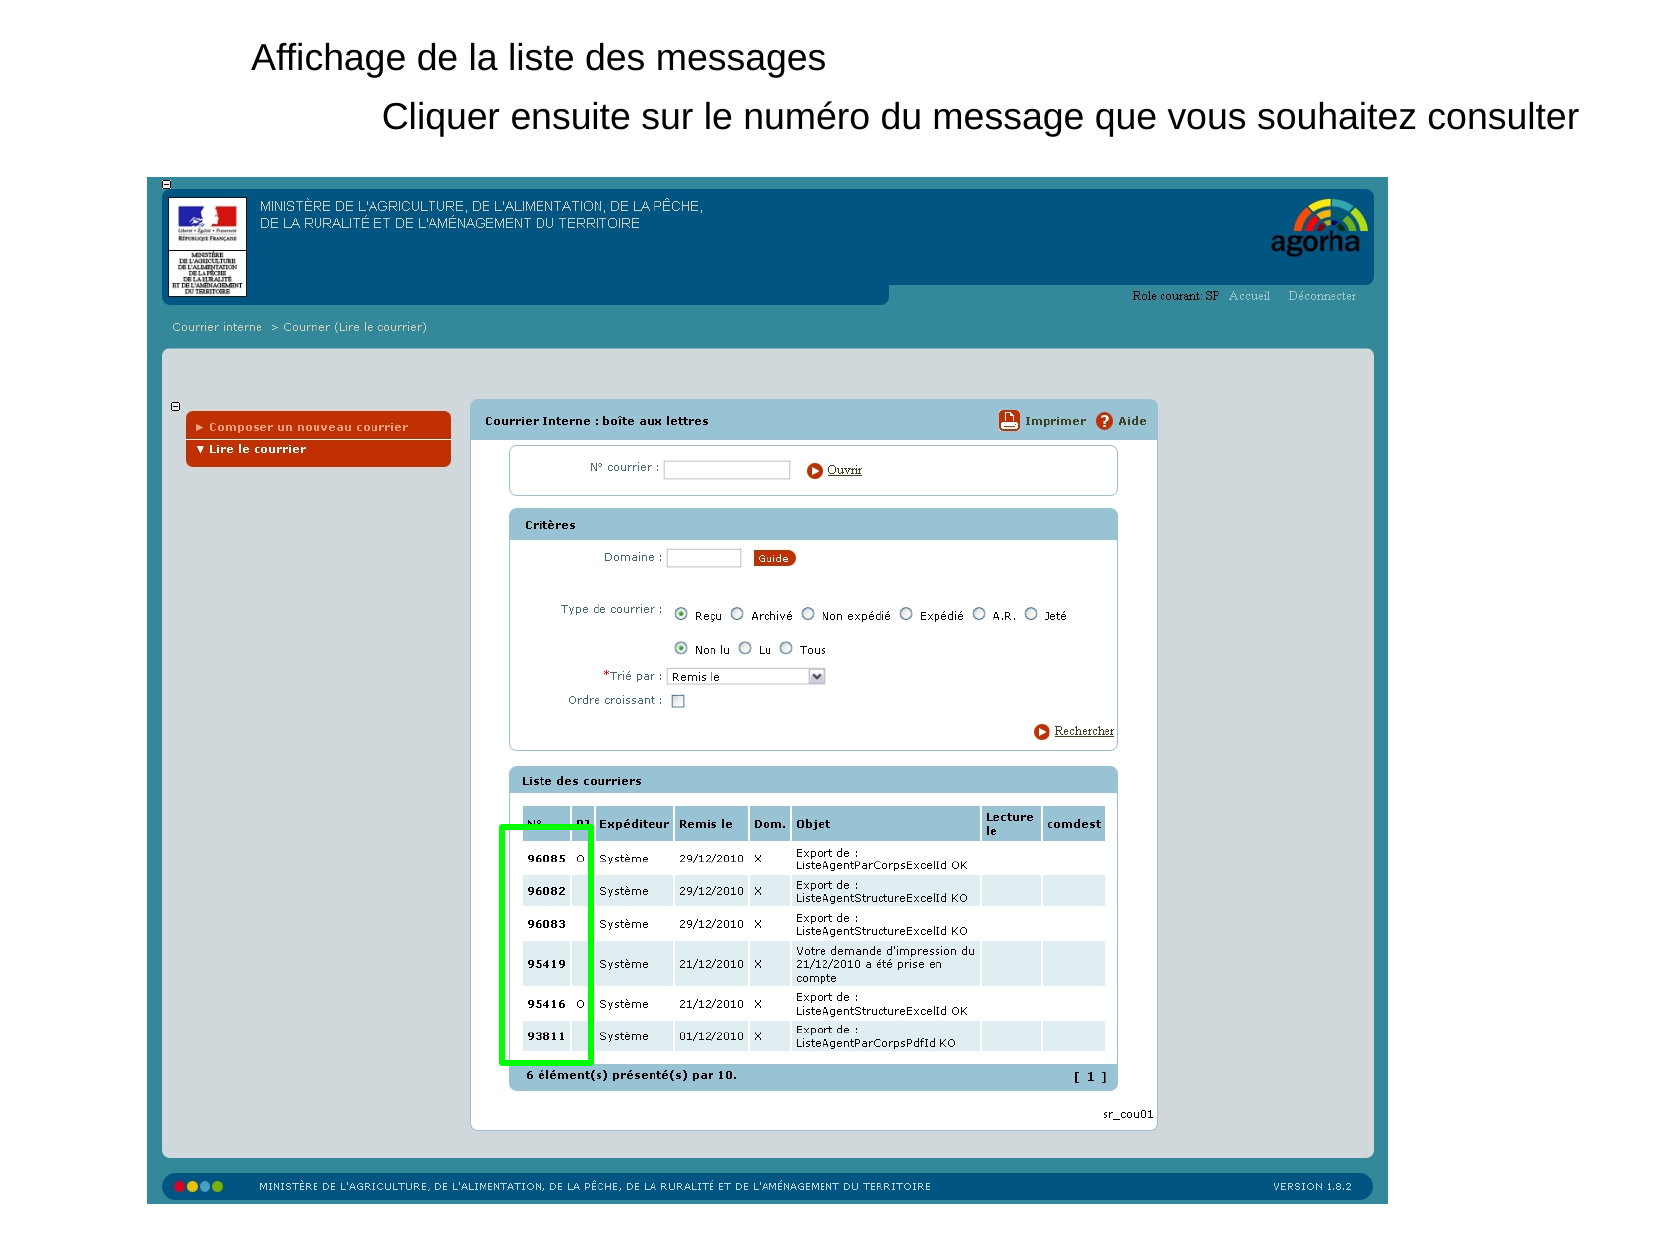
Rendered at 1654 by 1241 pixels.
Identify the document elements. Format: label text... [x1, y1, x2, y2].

text_box Affichage de la liste des messages [236, 29, 1211, 87]
text_box Cliquer ensuite sur le numéro du message que vous souhaitez consulter [367, 88, 1595, 146]
picture [147, 177, 1388, 1204]
